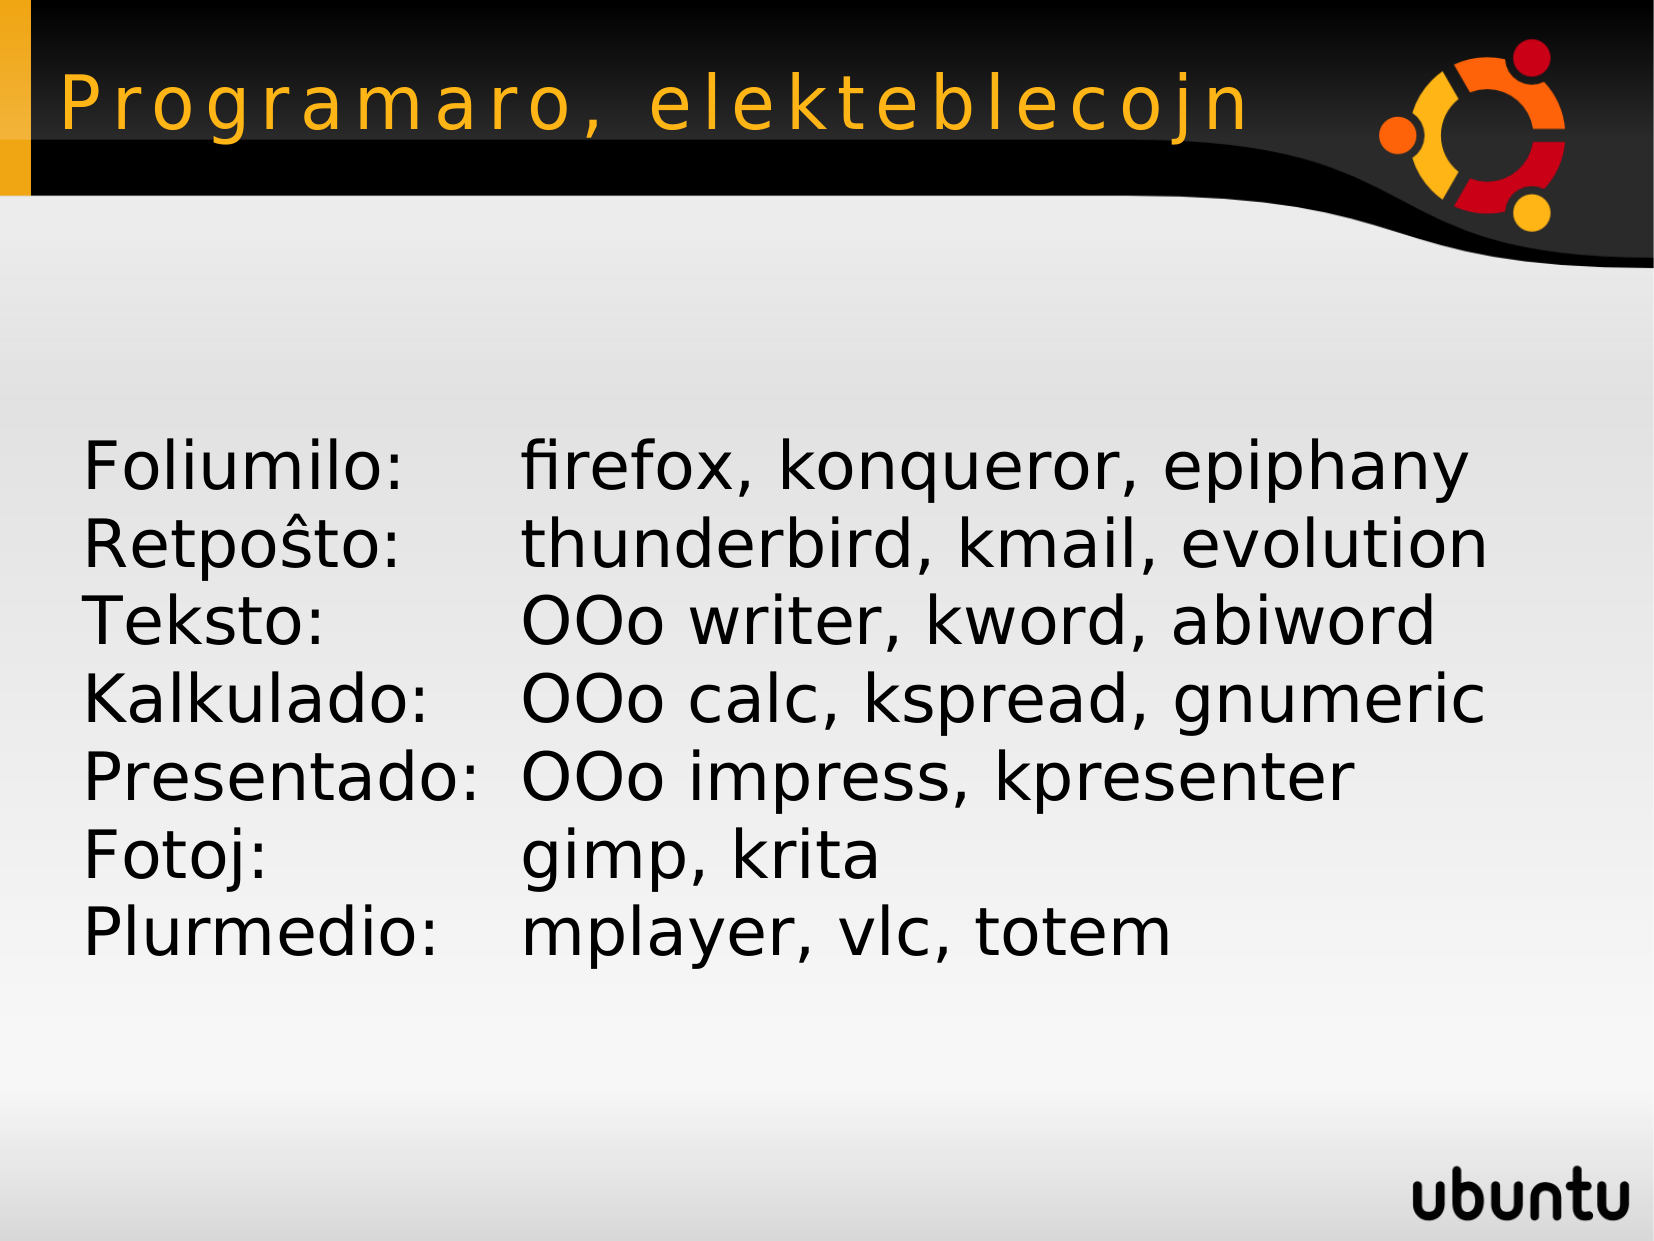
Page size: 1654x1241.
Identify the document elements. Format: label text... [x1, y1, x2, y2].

title Programaro, elekteblecojn [59, 29, 1270, 178]
subtitle Foliumilo: firefox, konqueror, epiphany Retpoŝto: thunderbird, kmail, evolution Teksto: OOo writer, kword, abiword Kalkulado: OOo calc, kspread, gnumeric Presentado: OOo impress, kpresenter Fotoj: gimp, krita Plurmedio: mplayer, vlc, totem [82, 290, 1571, 1109]
picture [0, 0, 1654, 1241]
